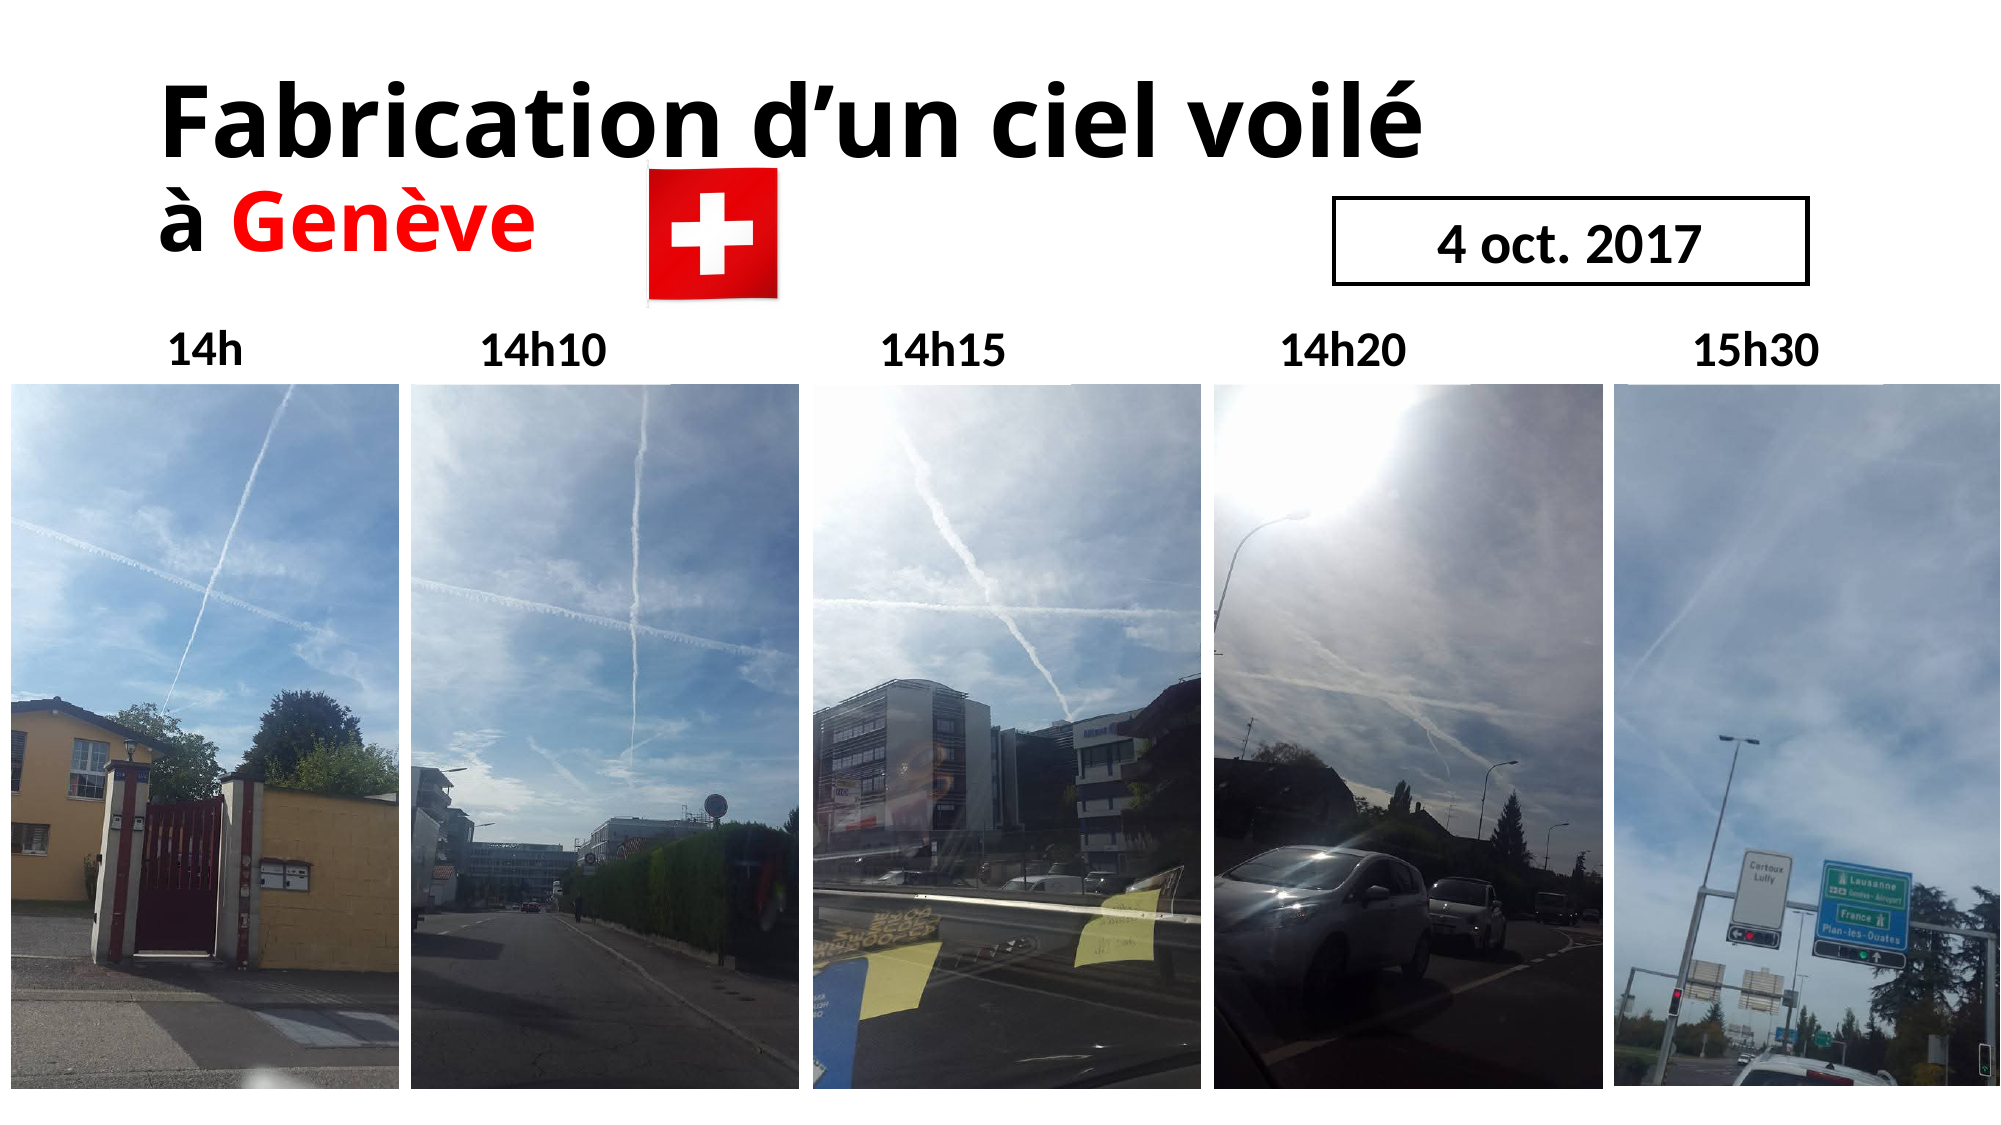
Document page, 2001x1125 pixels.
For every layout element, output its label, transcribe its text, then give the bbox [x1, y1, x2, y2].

picture [813, 384, 1201, 1089]
text_box 14h20 [1214, 308, 1471, 385]
text_box 14h10 [414, 308, 671, 385]
picture [1614, 384, 2000, 1086]
picture [1214, 384, 1603, 1089]
text_box 15h30 [1627, 308, 1884, 385]
picture [645, 159, 783, 309]
picture [11, 384, 399, 1089]
picture [411, 384, 799, 1089]
text_box 14h [77, 308, 333, 385]
title Fabrication d’un ciel voilé à Genève [142, 61, 1964, 280]
text_box 14h15 [815, 309, 1071, 385]
text_box 4 oct. 2017 [1333, 197, 1808, 284]
